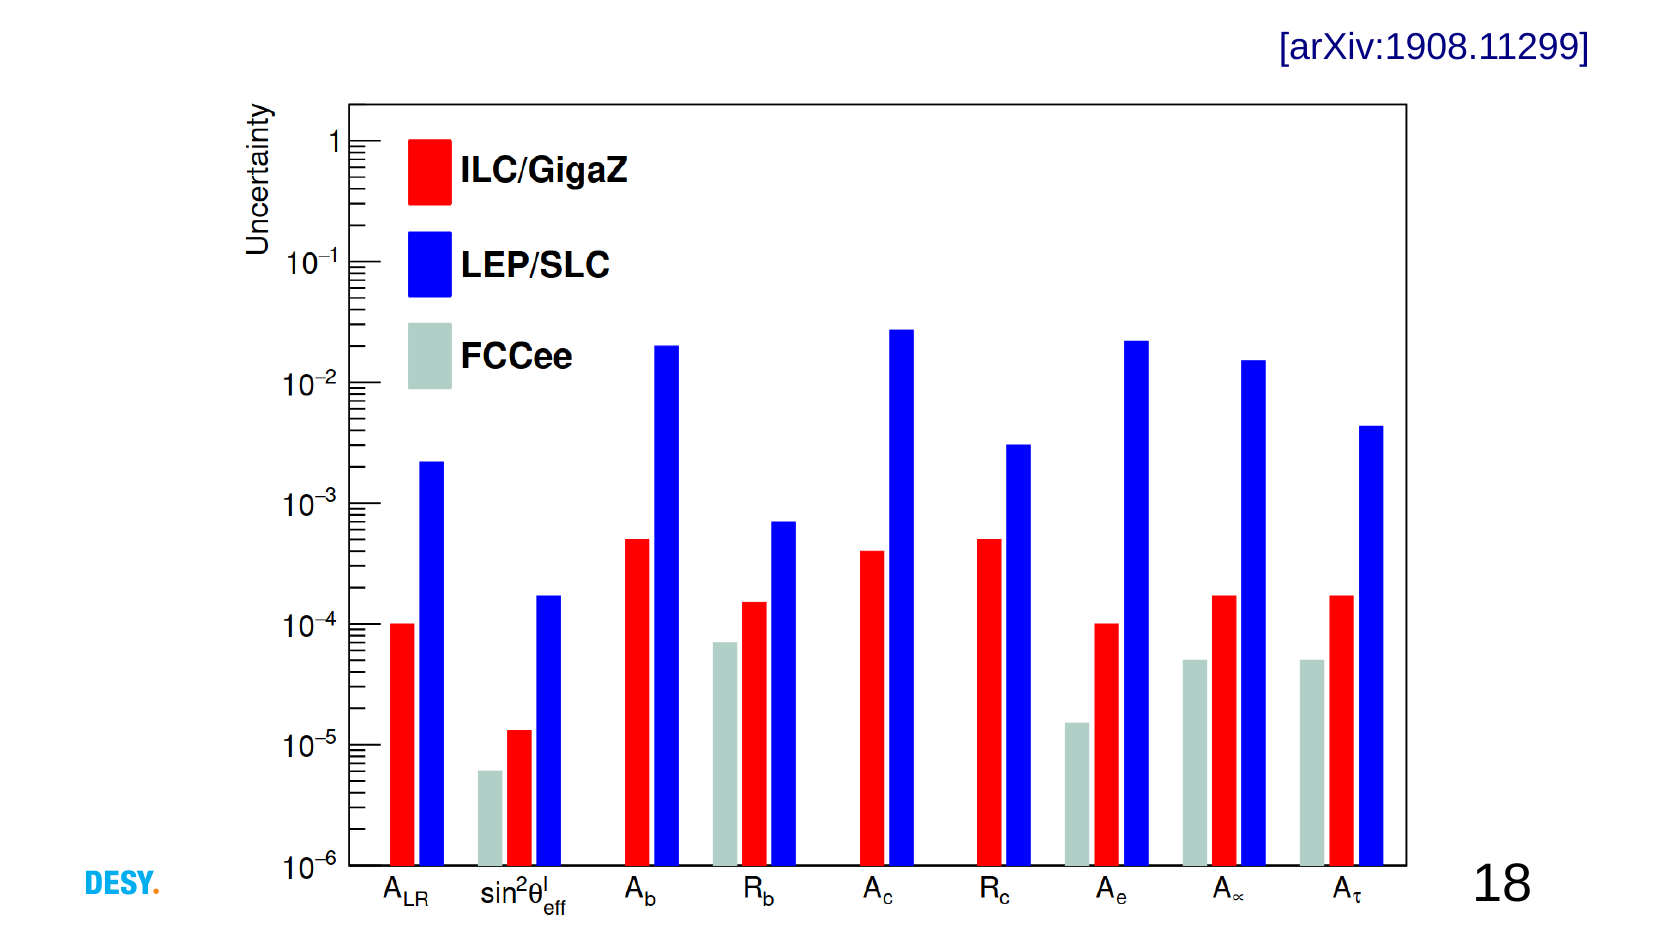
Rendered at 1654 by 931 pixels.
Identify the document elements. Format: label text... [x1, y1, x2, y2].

picture [228, 81, 1426, 928]
text_box [arXiv:1908.11299] [1264, 18, 1606, 76]
